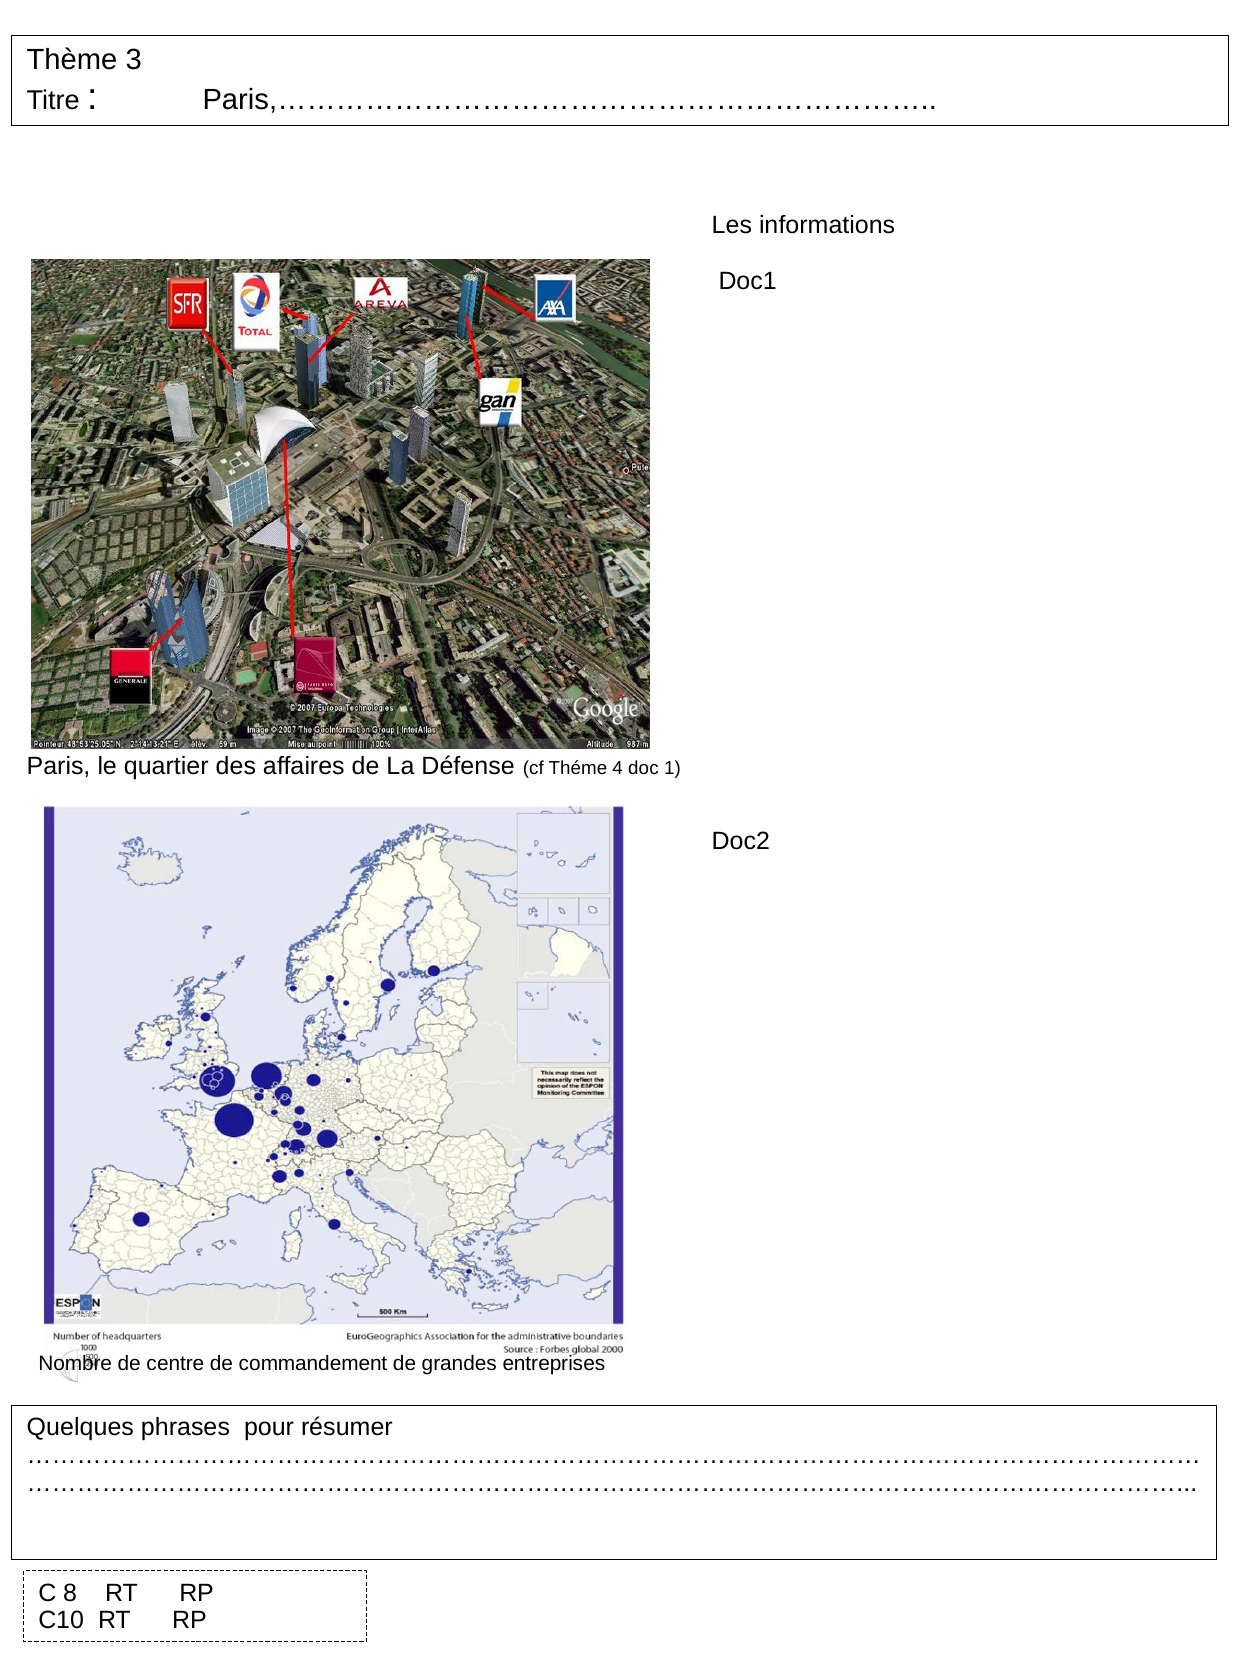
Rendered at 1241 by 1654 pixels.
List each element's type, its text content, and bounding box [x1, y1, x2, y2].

picture [35, 815, 626, 1344]
text_box Thème 3 Titre : Paris,………………………………………………………….. [11, 35, 1229, 126]
text_box Nombre de centre de commandement de grandes entreprises [23, 1344, 674, 1405]
text_box Quelques phrases pour résumer ………………………………………………………………………………………………………………………………………………………………………………………………………………………………………………………... [11, 1405, 1217, 1560]
text_box C 8 RT RP C10 RT RP [23, 1570, 367, 1642]
text_box Les informations Doc1 Doc2 [696, 203, 1123, 1002]
picture [31, 259, 650, 744]
text_box Paris, le quartier des affaires de La Défense (cf Théme 4 doc 1) [11, 744, 696, 815]
